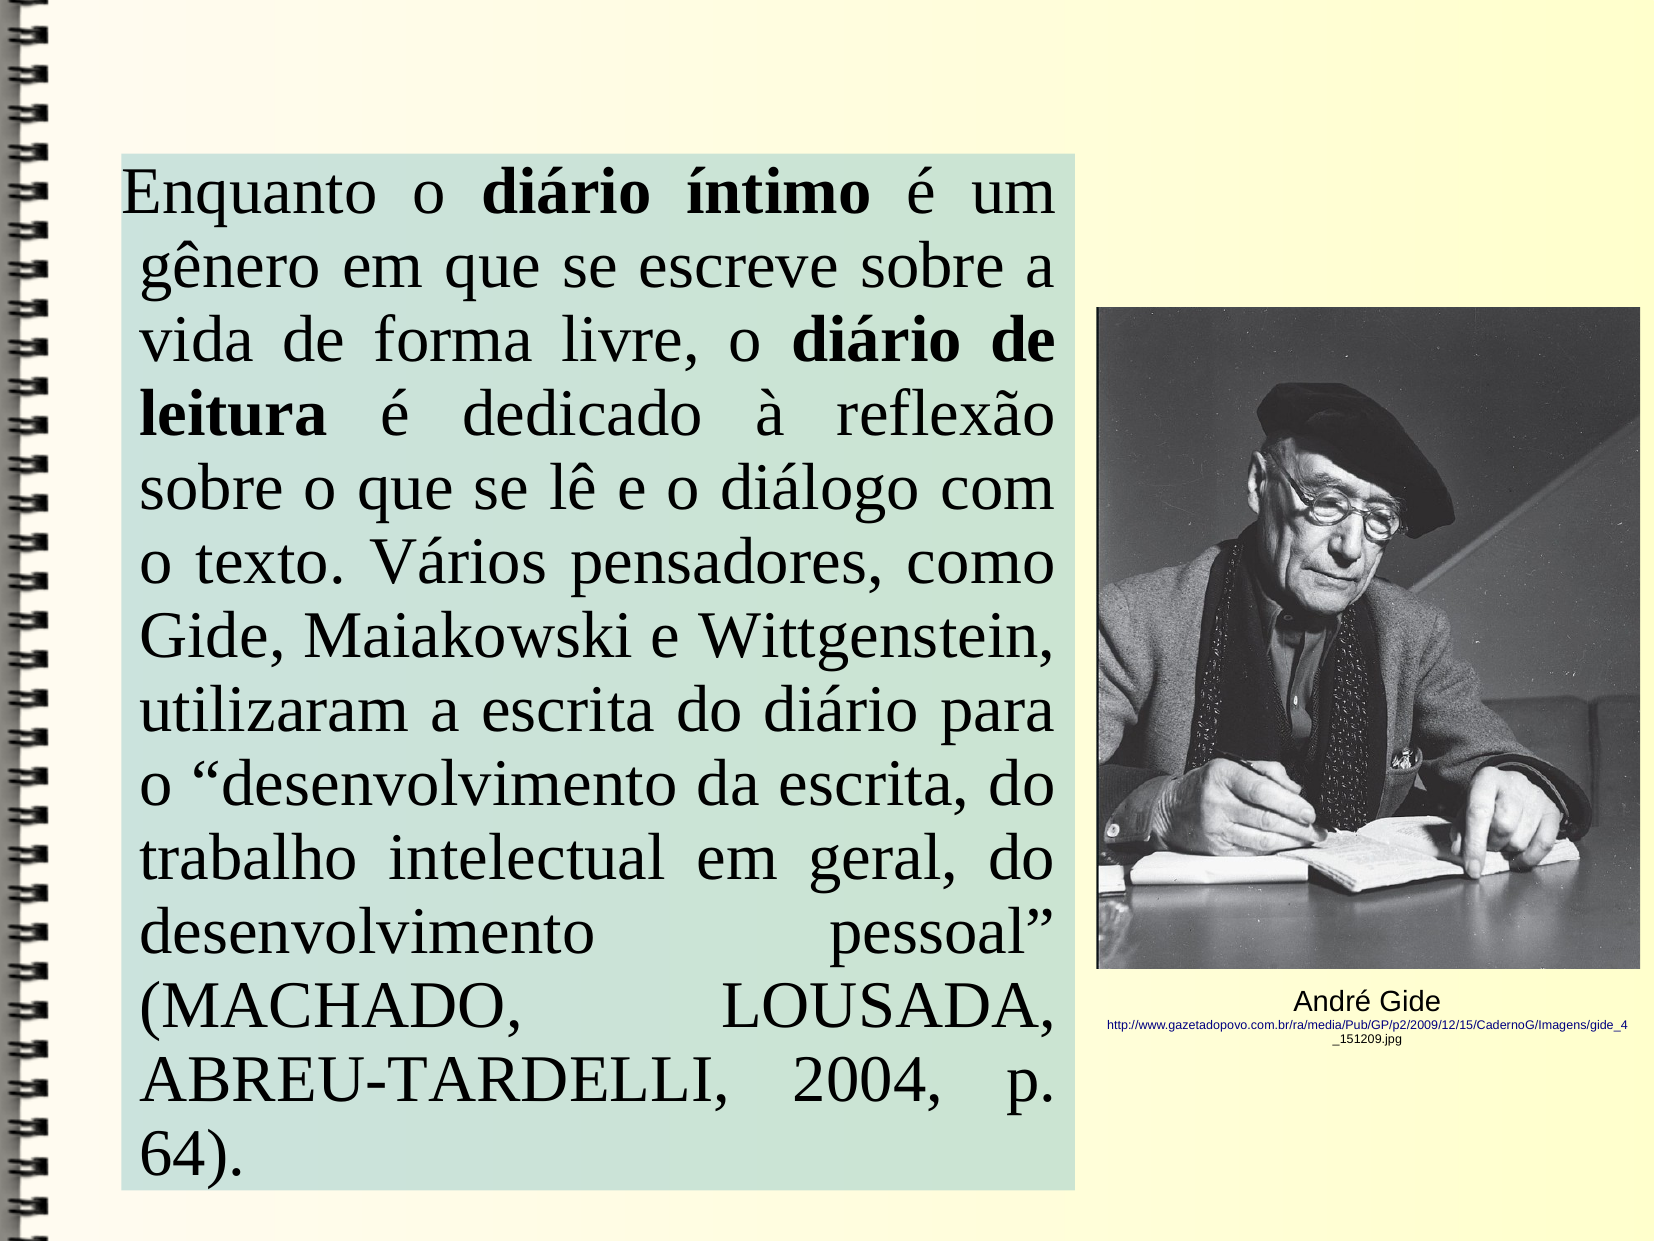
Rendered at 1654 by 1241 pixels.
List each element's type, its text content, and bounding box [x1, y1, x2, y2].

picture [1096, 307, 1641, 968]
picture [0, 0, 1654, 1241]
text_box André Gide http://www.gazetadopovo.com.br/ra/media/Pub/GP/p2/2009/12/15/CadernoG/Imagens/gide_4 _151209.jpg [1094, 968, 1641, 1063]
list Enquanto o diário íntimo é um gênero em que se escreve sobre a vida de forma livre, o diário de leitura é dedicado à reflexão sobre o que se lê e o diálogo com o texto. Vários pensadores, como Gide, Maiakowski e Wittgenstein, utilizaram a escrita do diário para o “desenvolvimento da escrita, do trabalho intelectual em geral, do desenvolvimento pessoal” (MACHADO, LOUSADA, ABREU-TARDELLI, 2004, p. 64). [121, 153, 1075, 1183]
